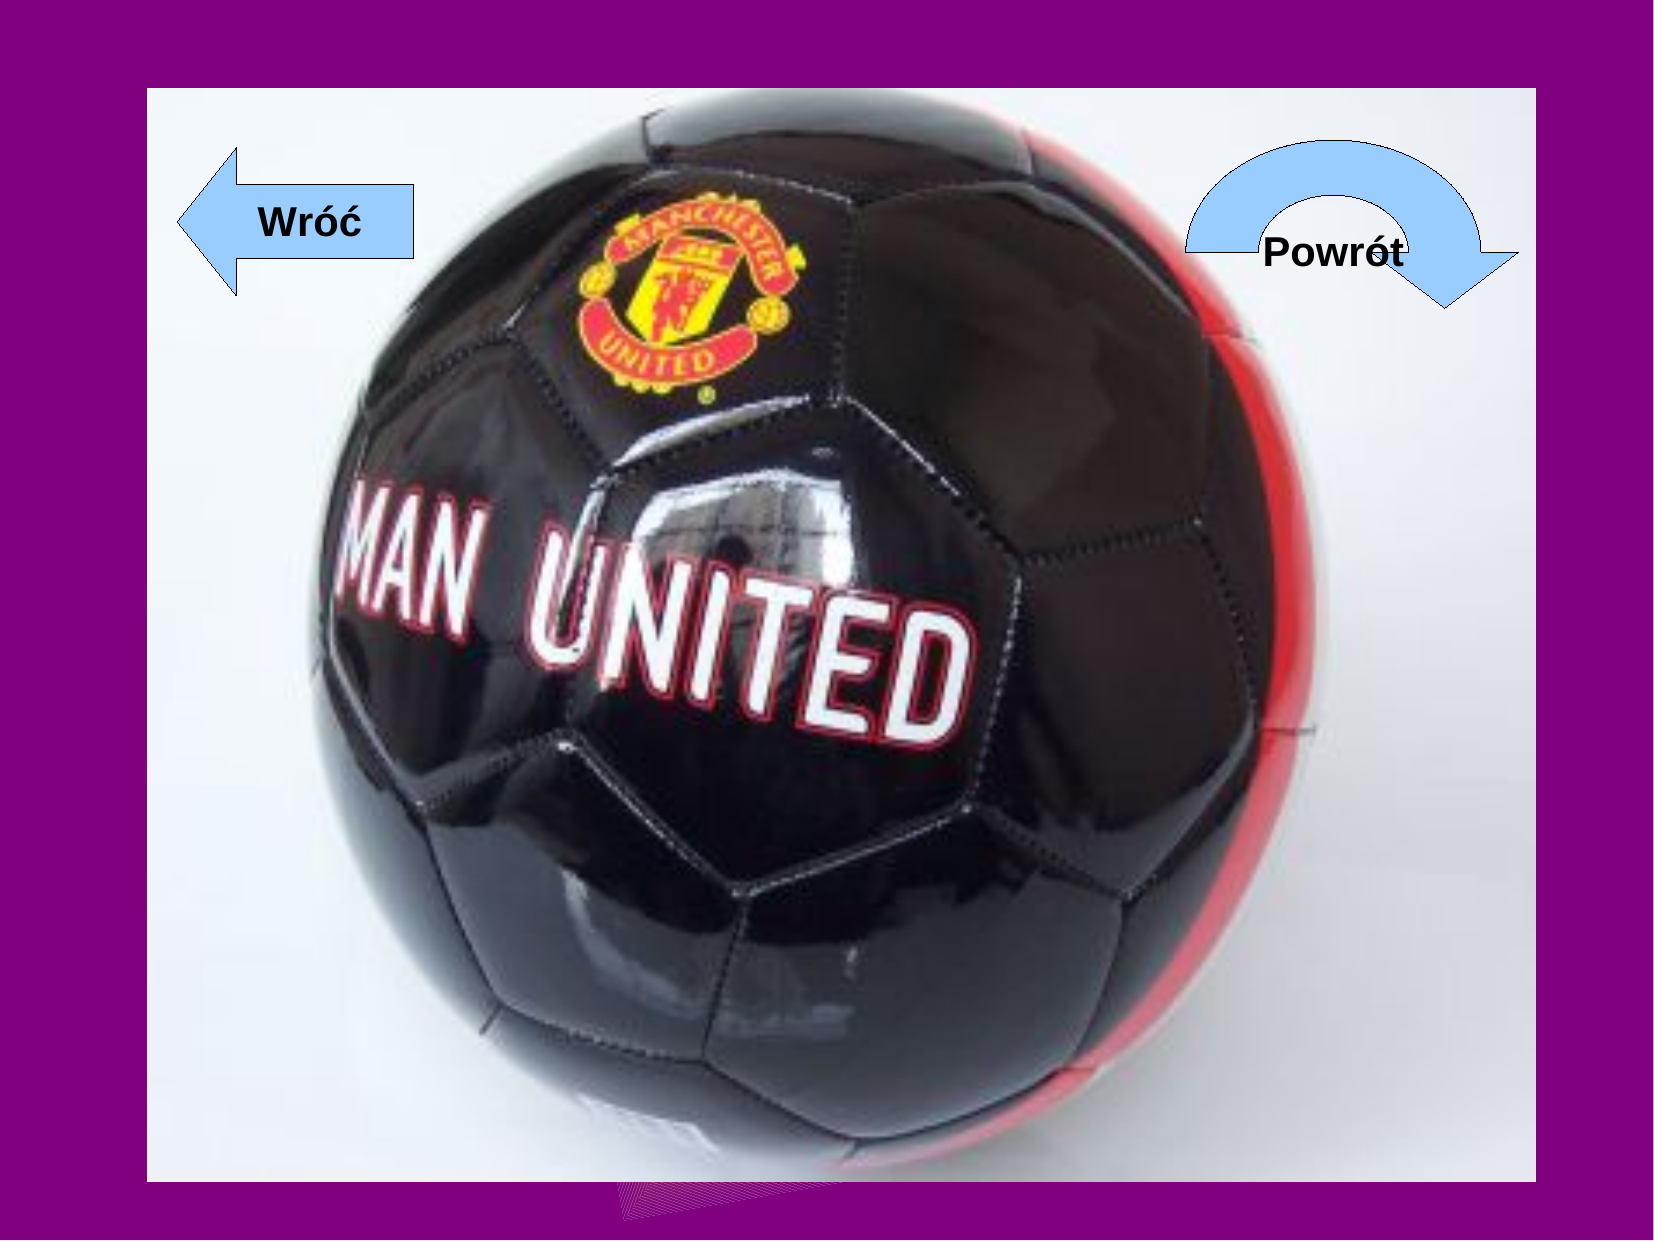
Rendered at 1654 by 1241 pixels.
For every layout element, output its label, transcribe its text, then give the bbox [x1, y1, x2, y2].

text_box Powrót [1185, 140, 1519, 309]
text_box Wróć [177, 147, 414, 296]
picture [147, 88, 1536, 1182]
